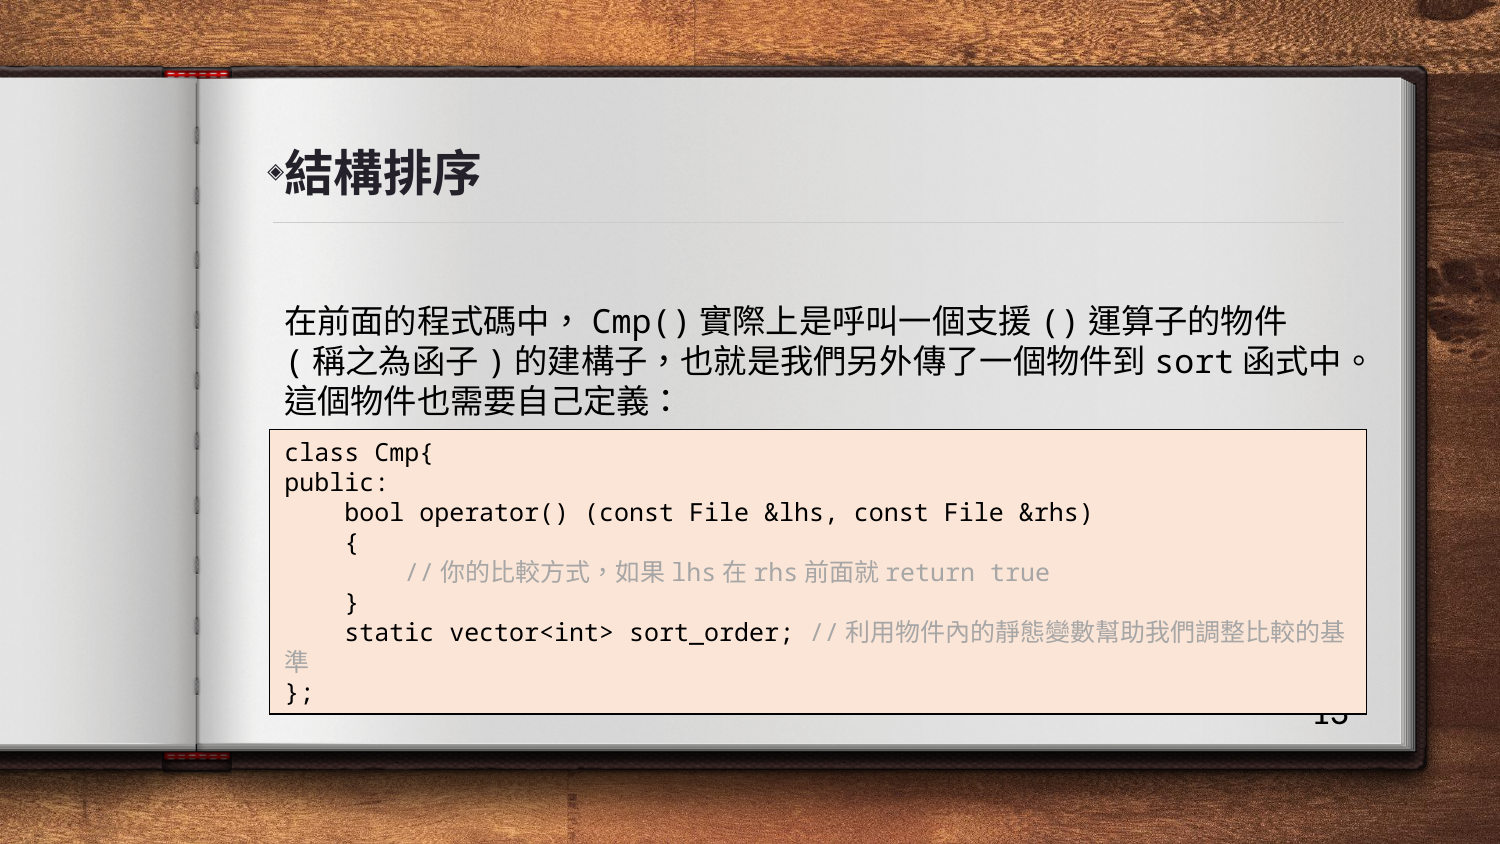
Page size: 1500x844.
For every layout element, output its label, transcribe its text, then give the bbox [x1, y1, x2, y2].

text_box [1295, 672, 1386, 737]
text_box 在前面的程式碼中，Cmp()實際上是呼叫一個支援()運算子的物件(稱之為函子)的建構子，也就是我們另外傳了一個物件到sort函式中。這個物件也需要自己定義： [269, 293, 1367, 429]
text_box class Cmp{ public: bool operator() (const File &lhs, const File &rhs) { //你的比較方式，如果lhs在rhs前面就return true } static vector<int> sort_order; //利用物件內的靜態變數幫助我們調整比較的基準 }; [269, 429, 1367, 687]
list 結構排序 [252, 126, 1194, 216]
